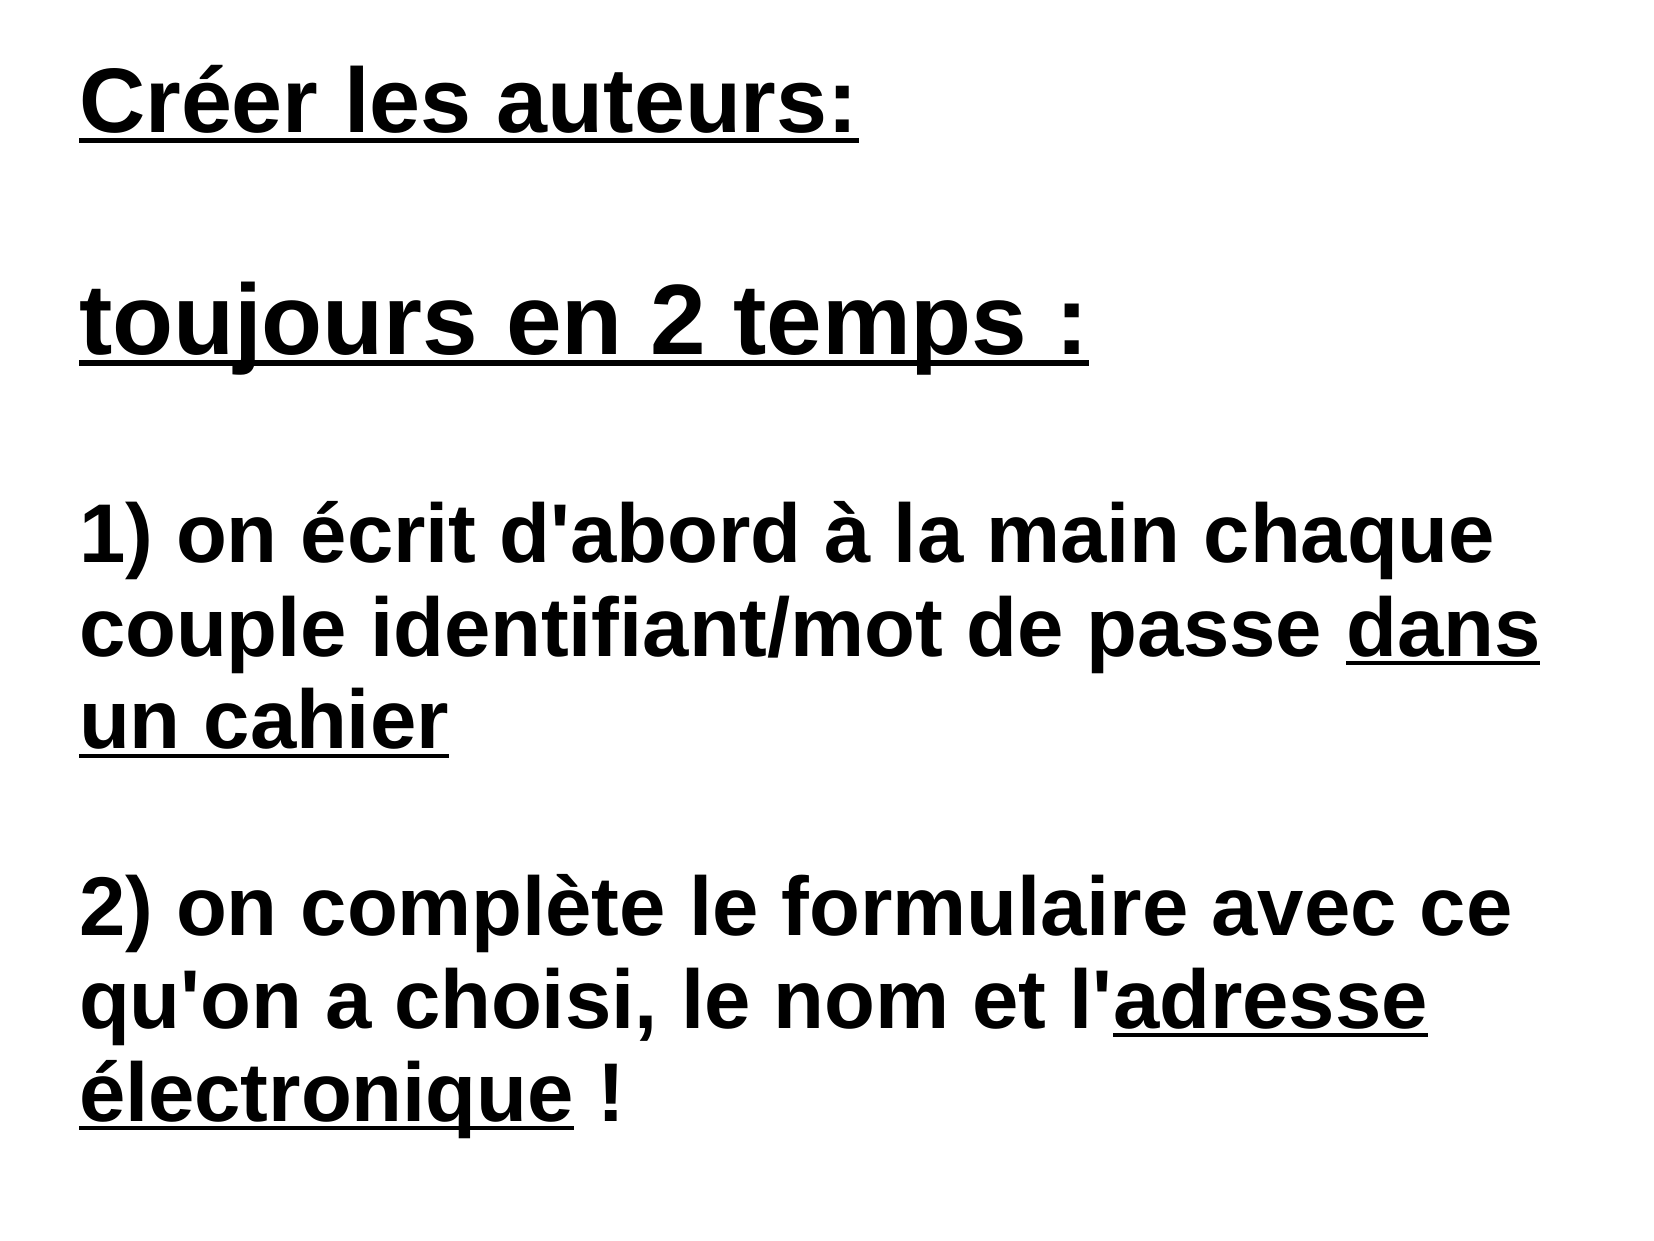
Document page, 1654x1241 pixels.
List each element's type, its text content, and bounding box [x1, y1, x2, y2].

text_box Créer les auteurs: toujours en 2 temps : 1) on écrit d'abord à la main chaque couple identifiant/mot de passe dans un cahier 2) on complète le formulaire avec ce qu'on a choisi, le nom et l'adresse électronique ! [64, 42, 1590, 1147]
